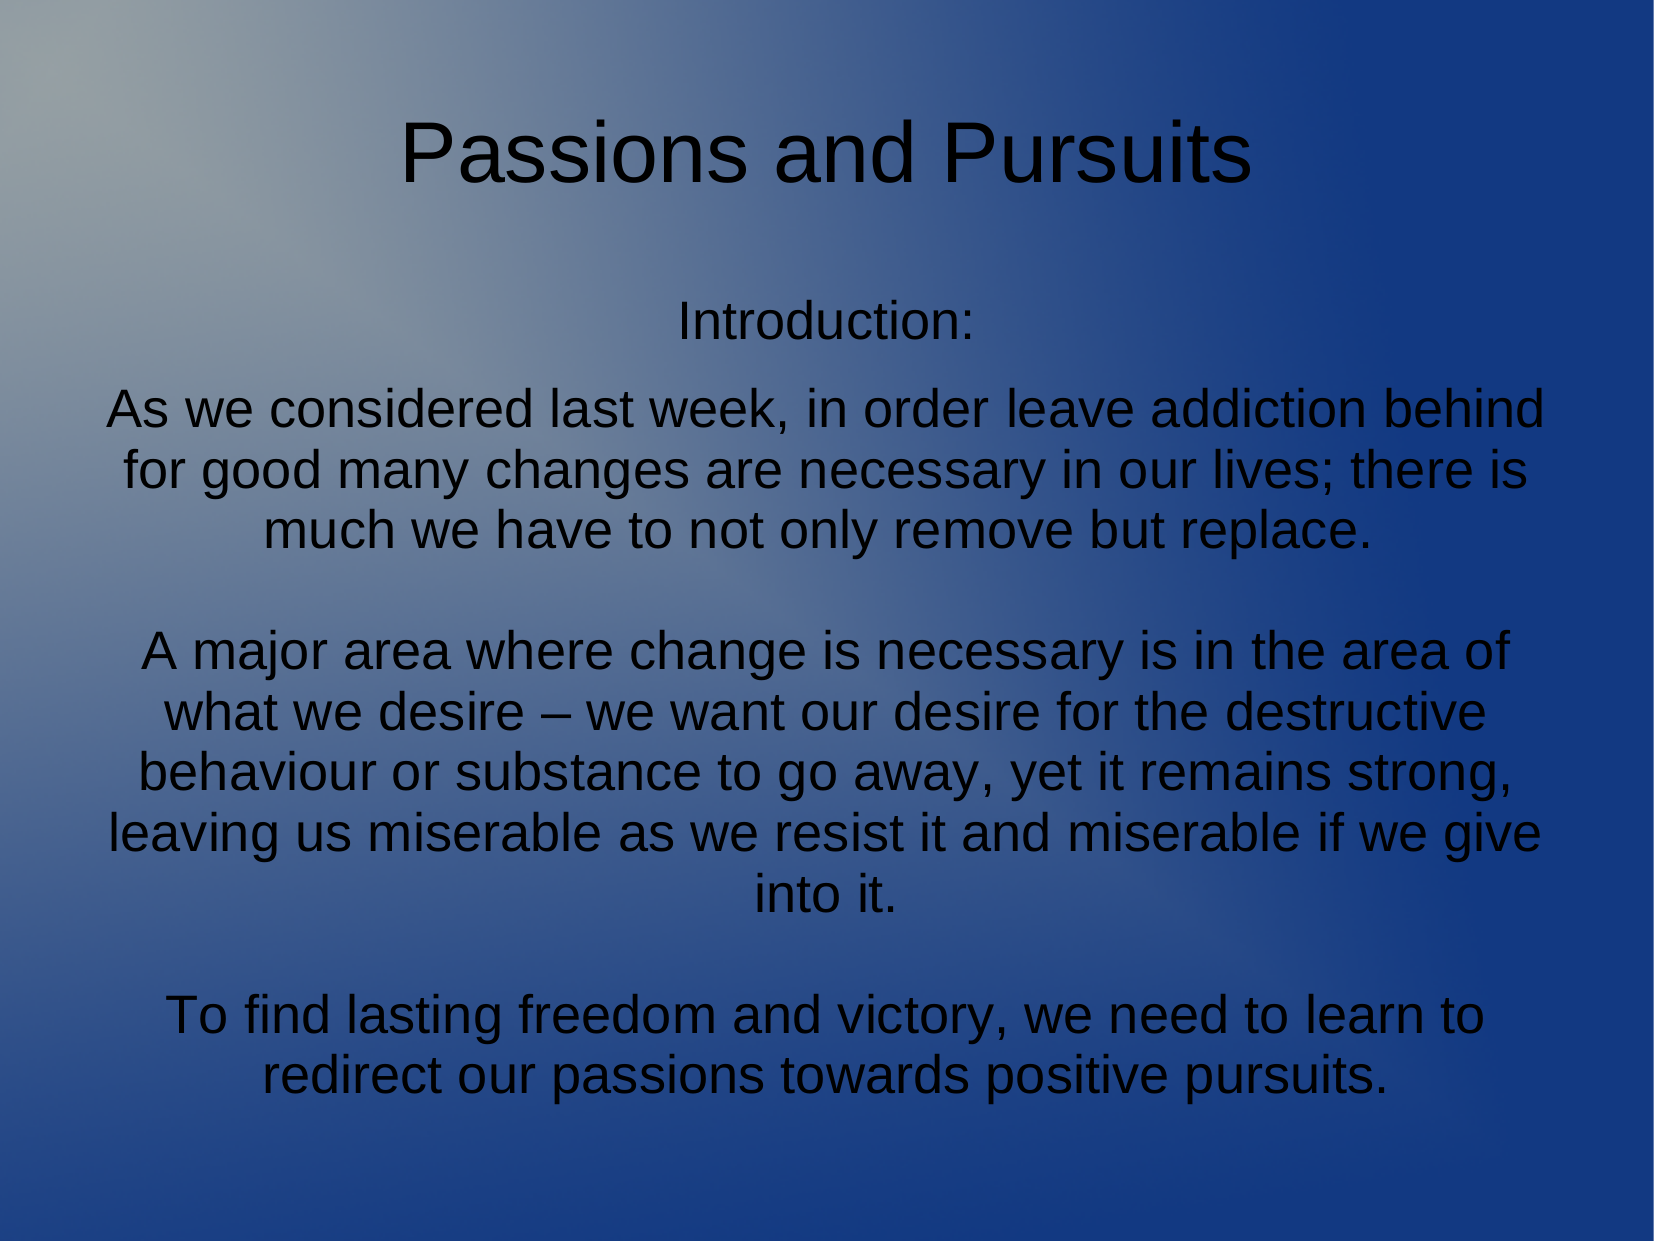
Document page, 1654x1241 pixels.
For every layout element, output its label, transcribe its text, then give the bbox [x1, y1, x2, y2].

title Passions and Pursuits [82, 49, 1571, 257]
picture [0, 0, 1654, 1241]
subtitle Introduction: As we considered last week, in order leave addiction behind for good many changes are necessary in our lives; there is much we have to not only remove but replace. A major area where change is necessary is in the area of what we desire – we want our desire for the destructive behaviour or substance to go away, yet it remains strong, leaving us miserable as we resist it and miserable if we give into it. To find lasting freedom and victory, we need to learn to redirect our passions towards positive pursuits. [82, 290, 1571, 1241]
